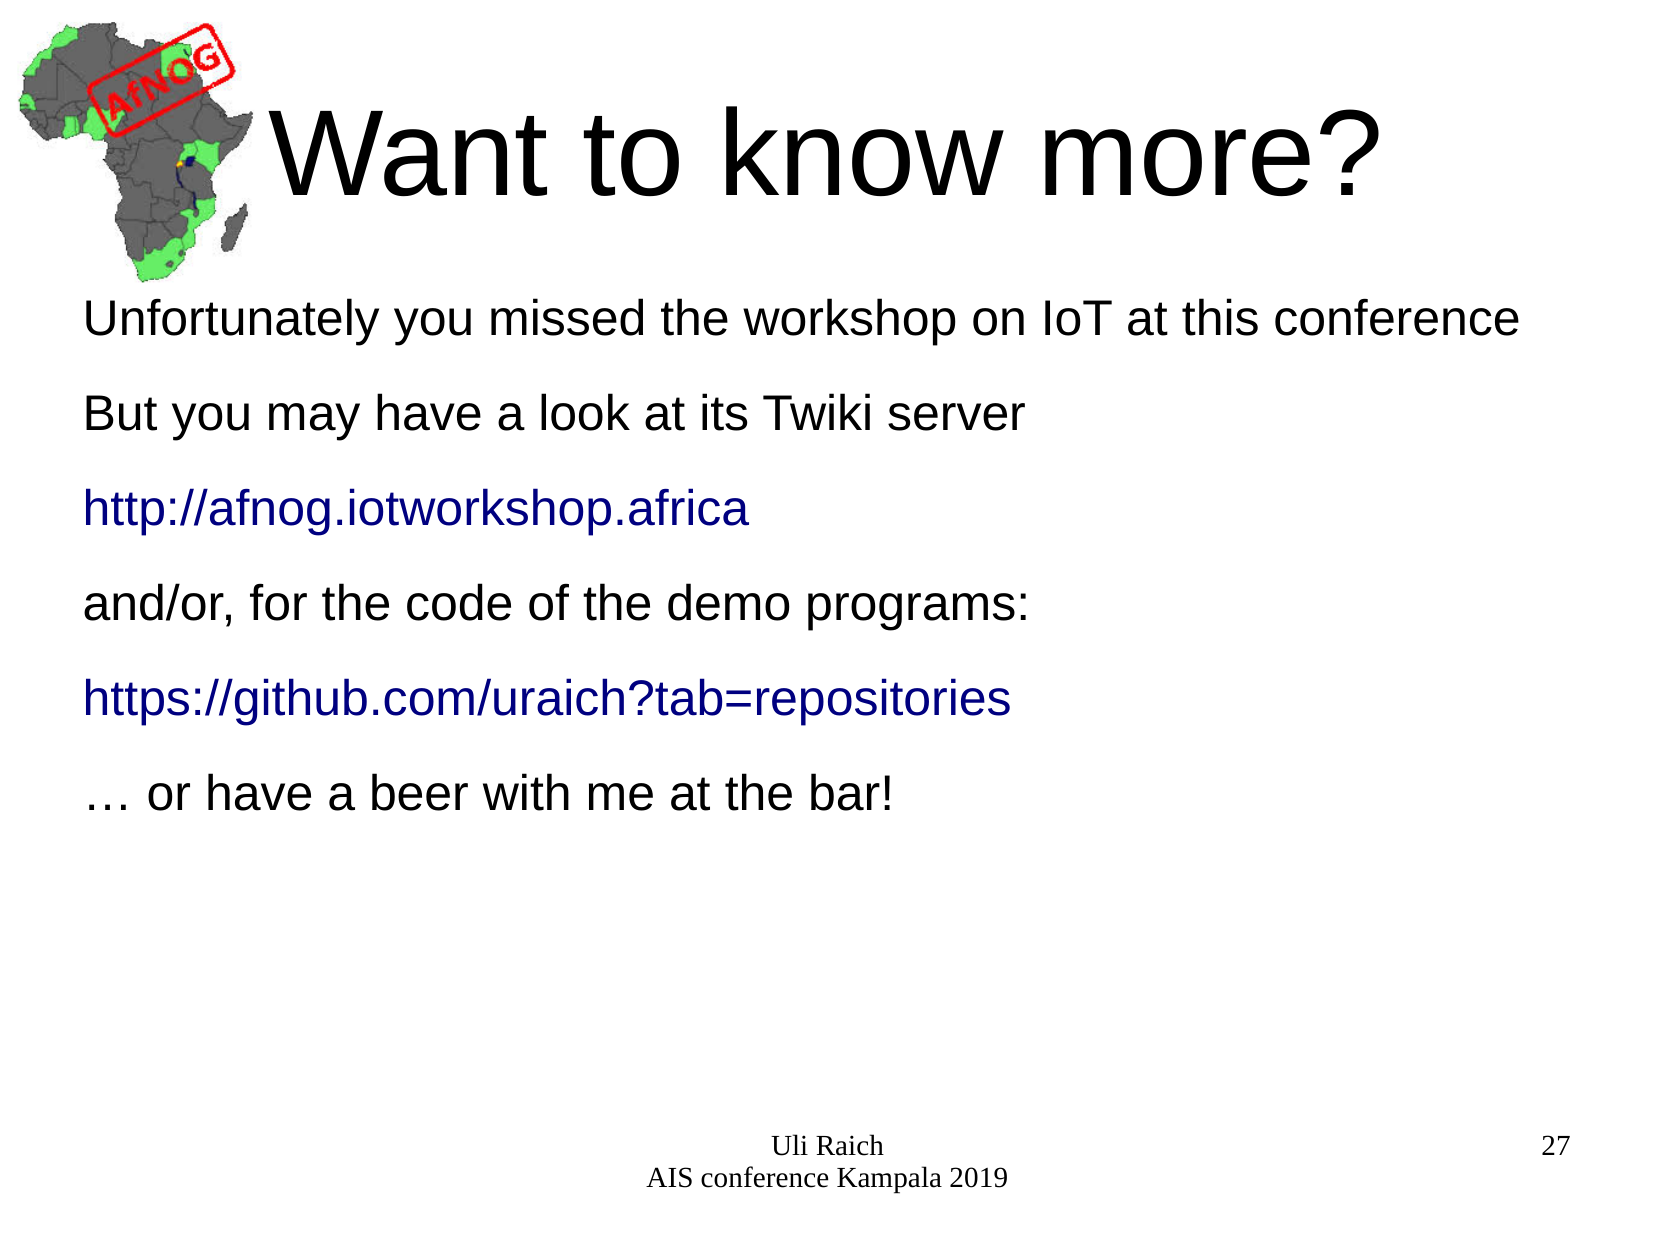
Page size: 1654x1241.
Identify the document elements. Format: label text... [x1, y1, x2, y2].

picture [9, 0, 259, 291]
list Unfortunately you missed the workshop on IoT at this conference But you may have a look at its Twiki server http://afnog.iotworkshop.africa and/or, for the code of the demo programs: https://github.com/uraich?tab=repositories … or have a beer with me at the bar! [82, 290, 1571, 1010]
title Want to know more? [82, 49, 1571, 257]
